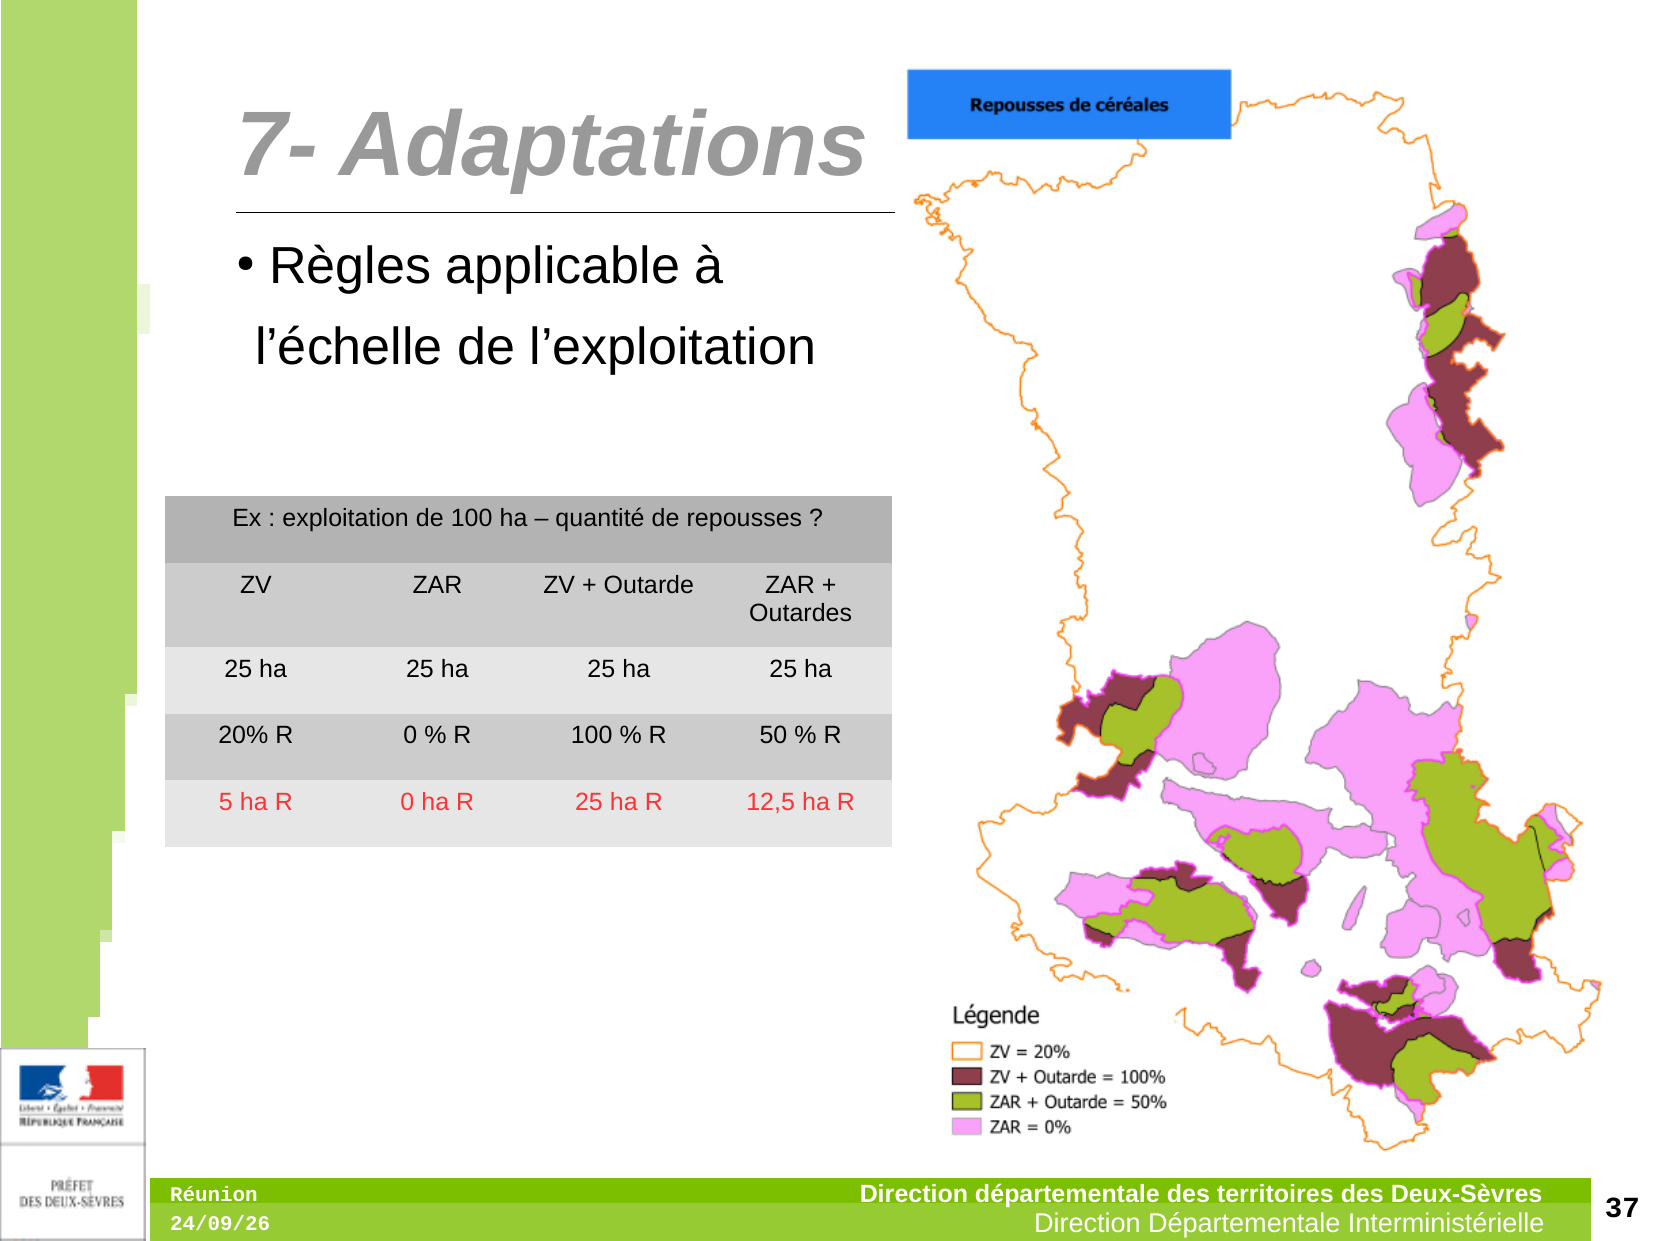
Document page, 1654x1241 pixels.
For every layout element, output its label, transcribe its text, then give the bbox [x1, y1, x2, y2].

table_header Ex : exploitation de 100 ha – quantité de repousses ? [165, 496, 892, 563]
table_cell 12,5 ha R [710, 780, 892, 847]
table_cell ZAR + Outardes [710, 563, 892, 647]
table_cell 25 ha [165, 647, 347, 714]
table_cell 25 ha [528, 647, 710, 714]
table_cell 25 ha [710, 647, 892, 714]
table_cell 20% R [165, 714, 347, 780]
table_cell 5 ha R [165, 780, 347, 847]
table_cell ZV [165, 563, 347, 647]
table_cell 25 ha R [528, 780, 710, 847]
table_cell 100 % R [528, 714, 710, 780]
title 7- Adaptations [236, 69, 895, 218]
table_cell 25 ha [347, 647, 528, 714]
table_cell ZAR [347, 563, 528, 647]
picture [0, 0, 1654, 1241]
table_cell 0 % R [347, 714, 528, 780]
table_cell ZV + Outarde [528, 563, 710, 647]
table_cell 0 ha R [347, 780, 528, 847]
list Règles applicable à l’échelle de l’exploitation [236, 236, 895, 1124]
table_cell 50 % R [710, 714, 892, 780]
